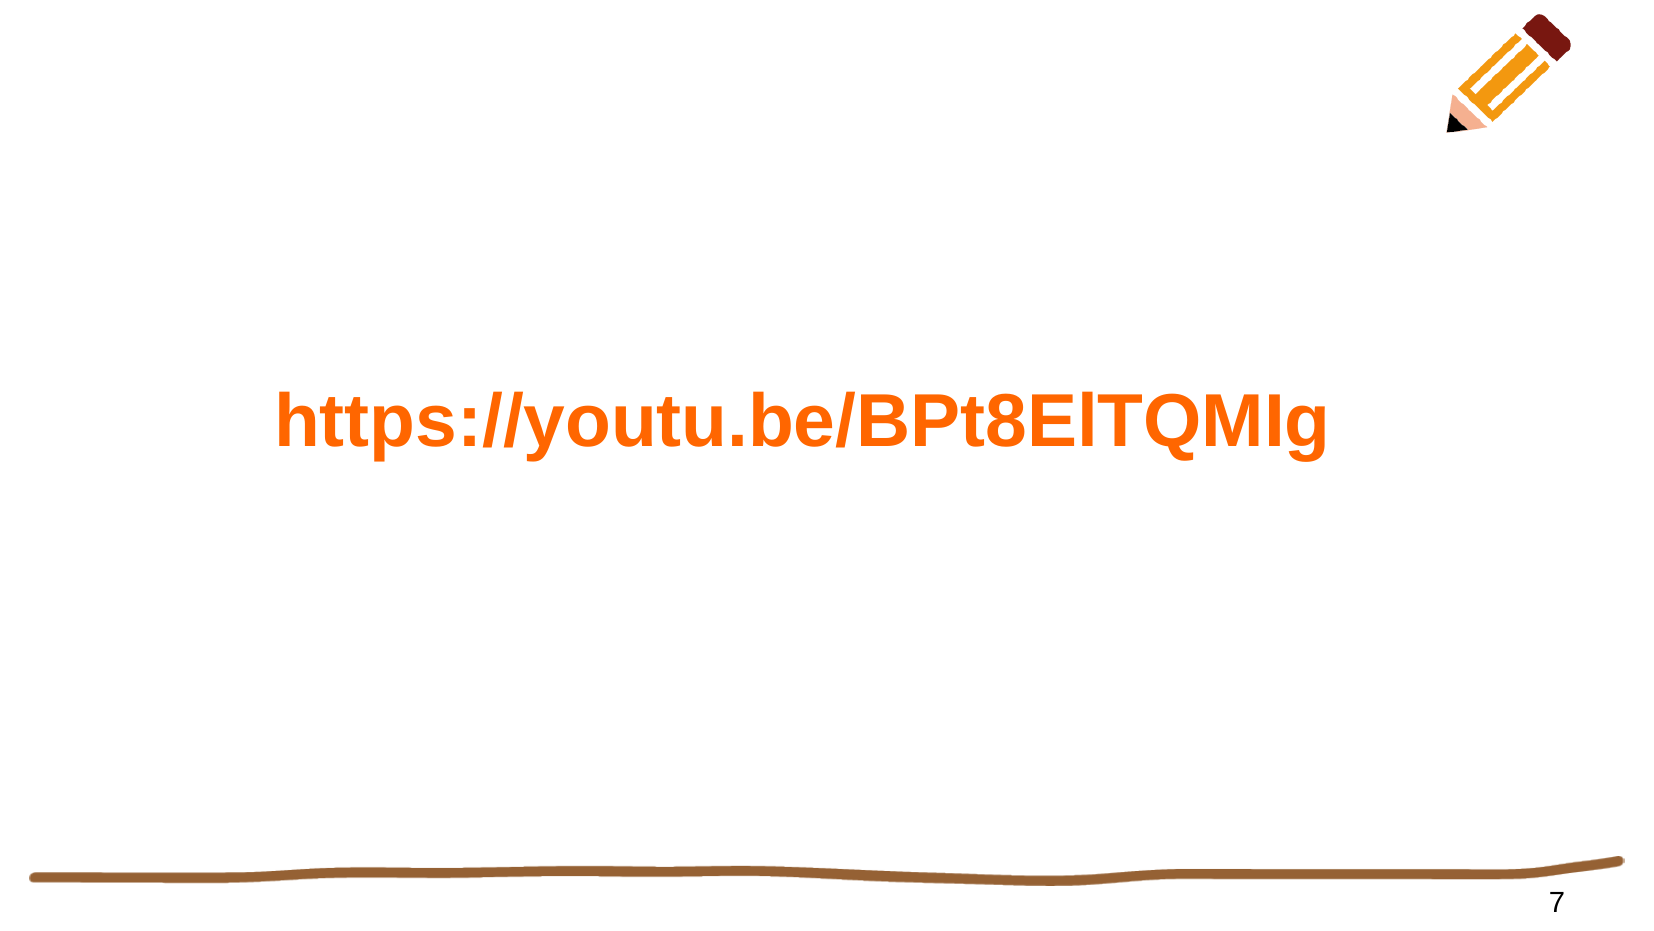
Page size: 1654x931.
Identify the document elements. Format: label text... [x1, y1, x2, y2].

picture [1446, 14, 1571, 133]
picture [29, 856, 1625, 886]
title https://youtu.be/BPt8ElTQMIg [124, 369, 1483, 473]
